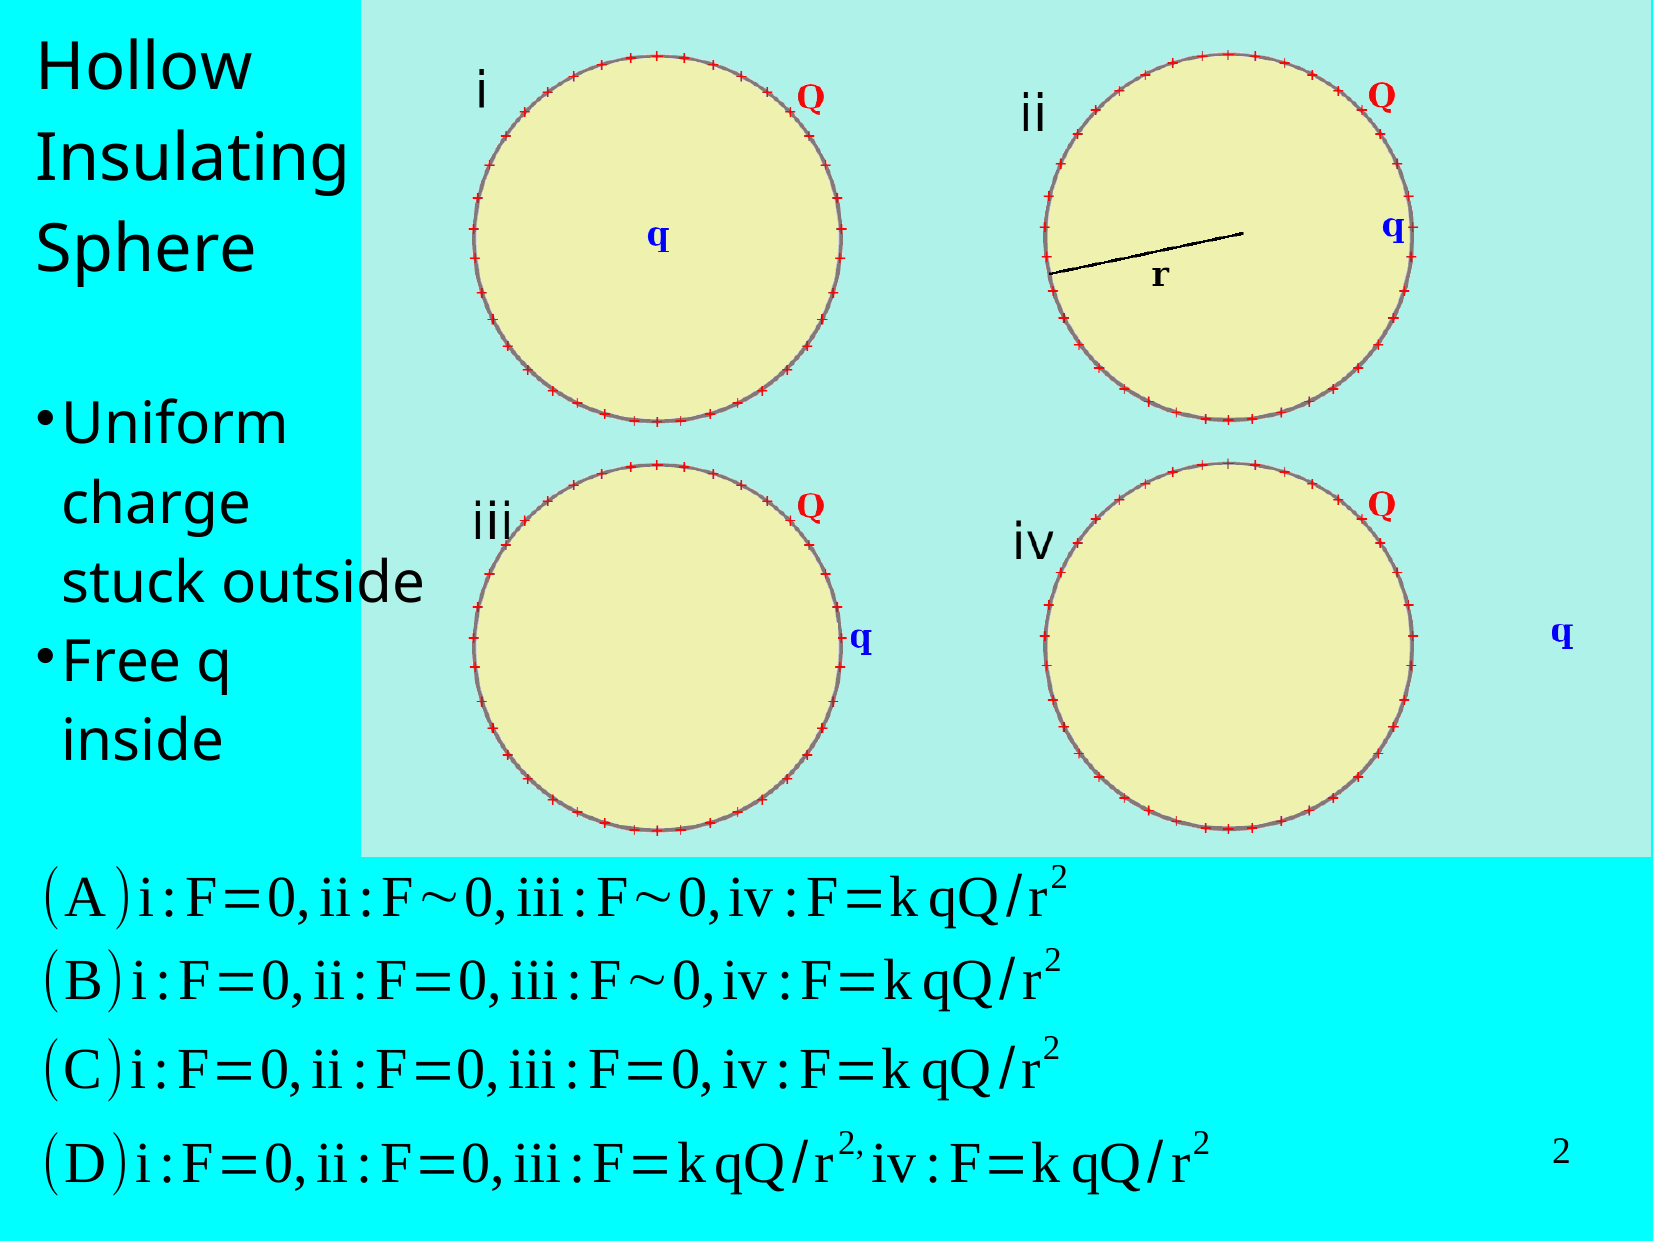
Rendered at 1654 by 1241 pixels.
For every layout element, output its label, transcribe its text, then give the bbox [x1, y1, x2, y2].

picture [0, 0, 1654, 1241]
text_box Hollow Insulating Sphere Uniform charge stuck outside Free q inside [20, 11, 1606, 1241]
